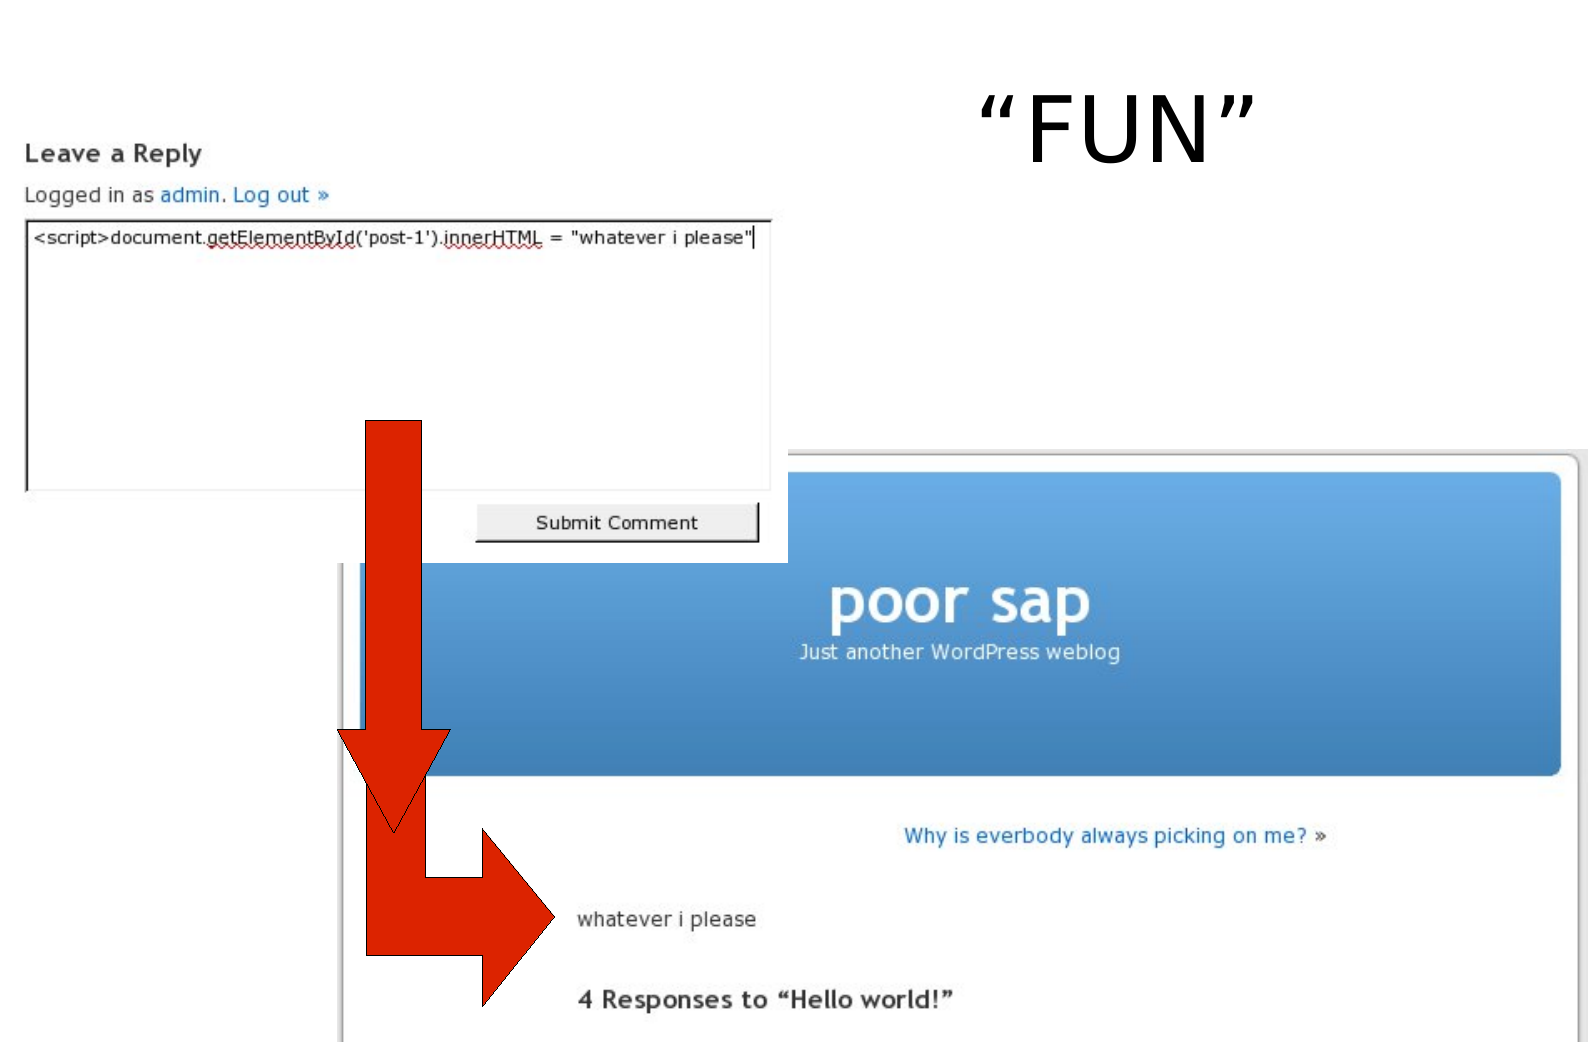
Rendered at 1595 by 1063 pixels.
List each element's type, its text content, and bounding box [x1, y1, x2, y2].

title “FUN” [79, 42, 1515, 220]
text_box [337, 420, 555, 1007]
picture [10, 129, 1588, 1042]
